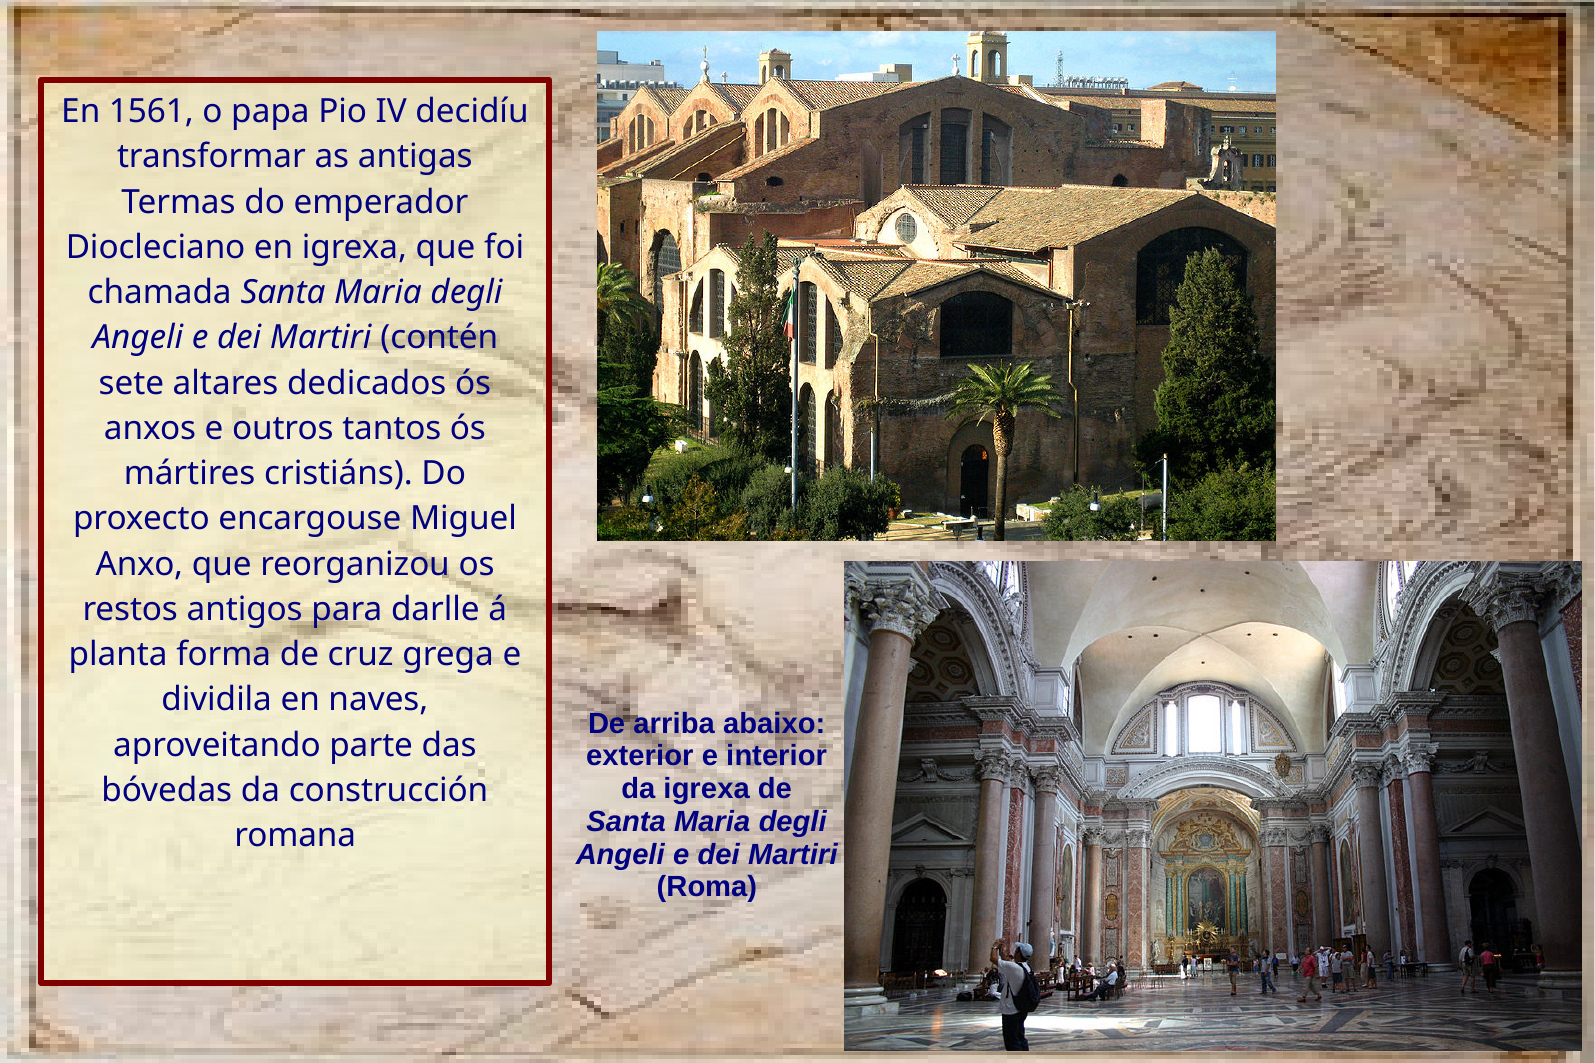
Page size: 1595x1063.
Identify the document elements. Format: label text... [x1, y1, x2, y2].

text_box De arriba abaixo: exterior e interior da igrexa de Santa Maria degli Angeli e dei Martiri (Roma) [561, 699, 854, 944]
picture [0, 0, 1595, 1063]
text_box En 1561, o papa Pio IV decidíu transformar as antigas Termas do emperador Diocleciano en igrexa, que foi chamada Santa Maria degli Angeli e dei Martiri (contén sete altares dedicados ós anxos e outros tantos ós mártires cristiáns). Do proxecto encargouse Miguel Anxo, que reorganizou os restos antigos para darlle á planta forma de cruz grega e dividila en naves, aproveitando parte das bóvedas da construcción romana [41, 79, 550, 984]
